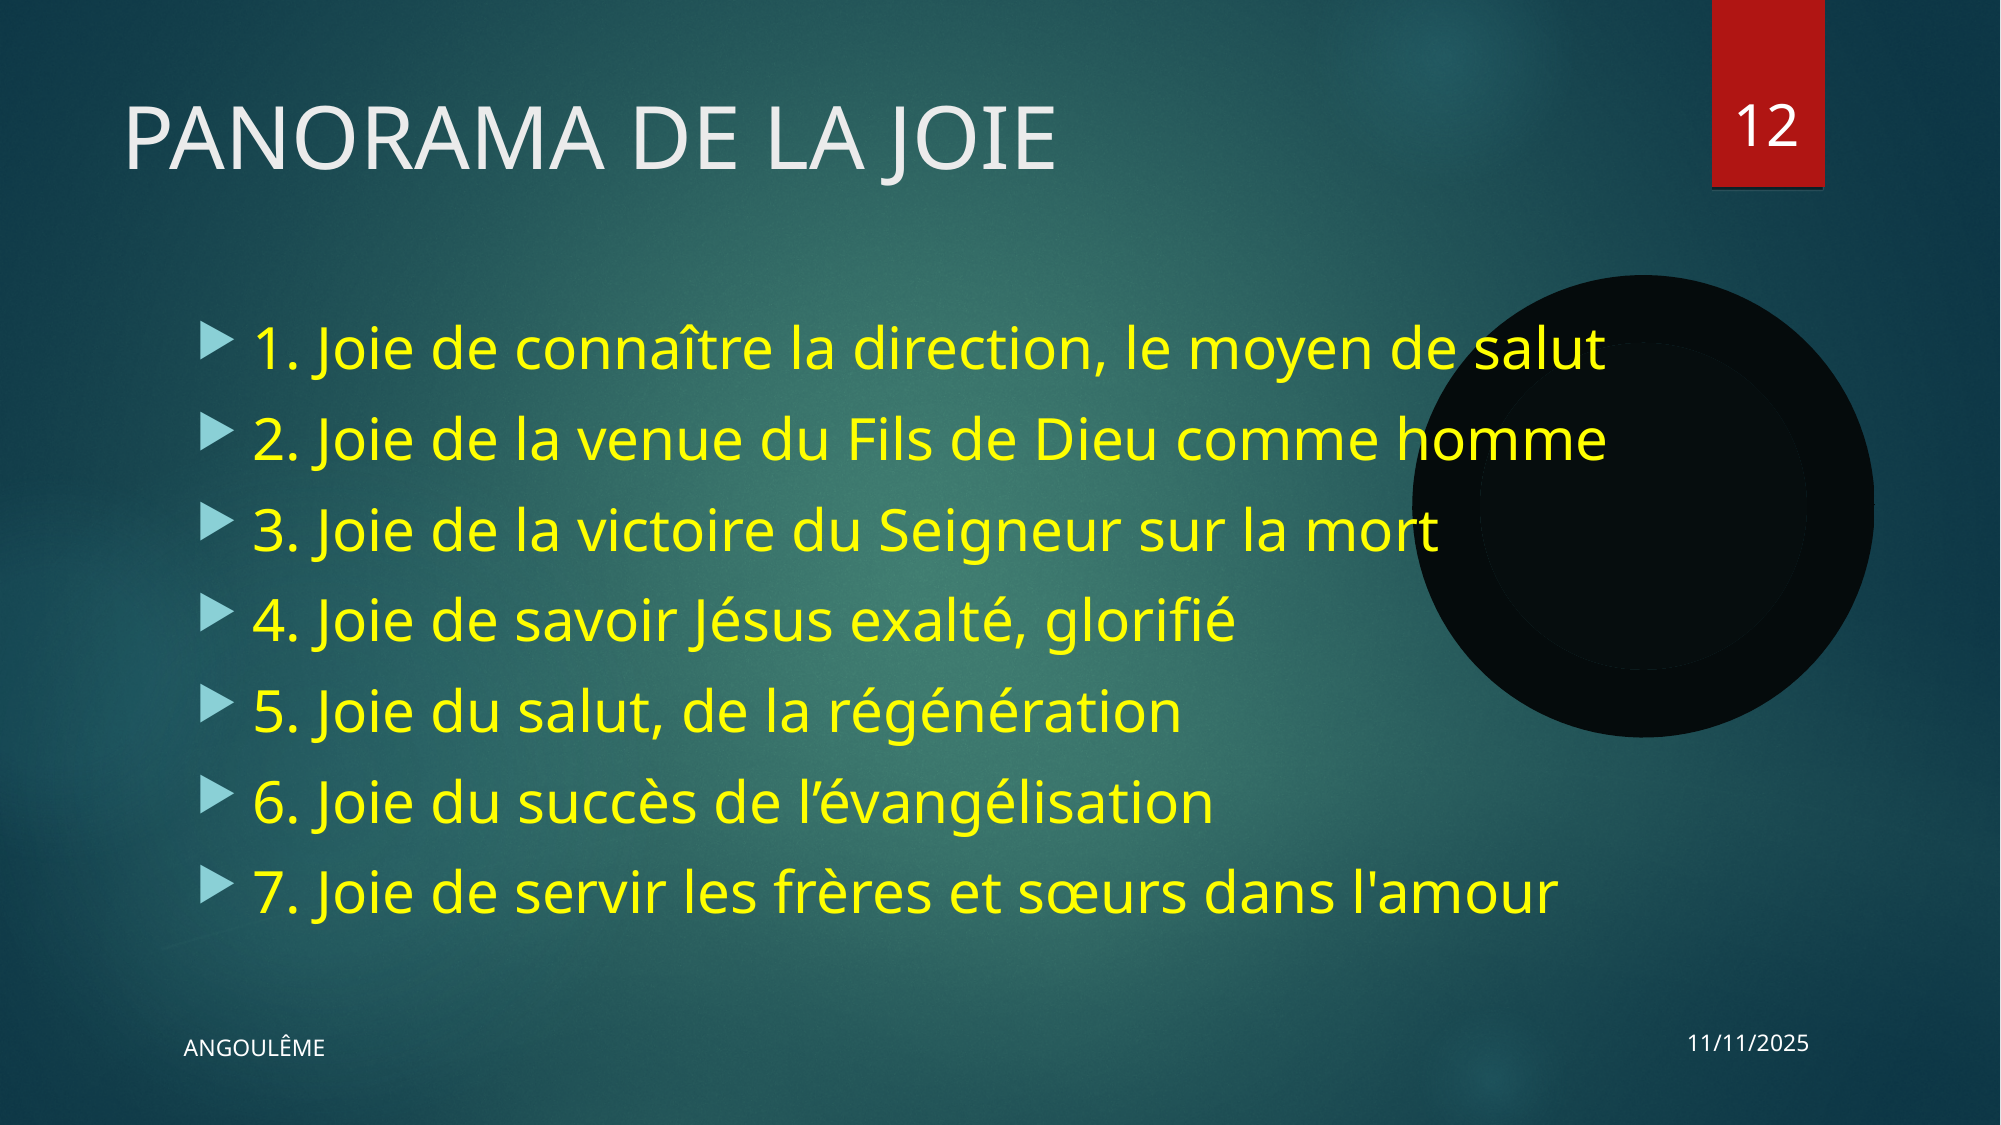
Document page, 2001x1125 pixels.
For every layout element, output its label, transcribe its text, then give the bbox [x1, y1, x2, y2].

list 1. Joie de connaître la direction, le moyen de salut 2. Joie de la venue du Fils de Dieu comme homme 3. Joie de la victoire du Seigneur sur la mort 4. Joie de savoir Jésus exalté, glorifié 5. Joie du salut, de la régénération 6. Joie du succès de l’évangélisation 7. Joie de servir les frères et sœurs dans l'amour [181, 304, 1817, 1026]
text_box ANGOULÊME [168, 1025, 364, 1076]
title PANORAMA DE LA JOIE [106, 74, 1649, 305]
text_box 11/11/2025 [1671, 1021, 1835, 1072]
text_box [1698, 48, 1836, 175]
